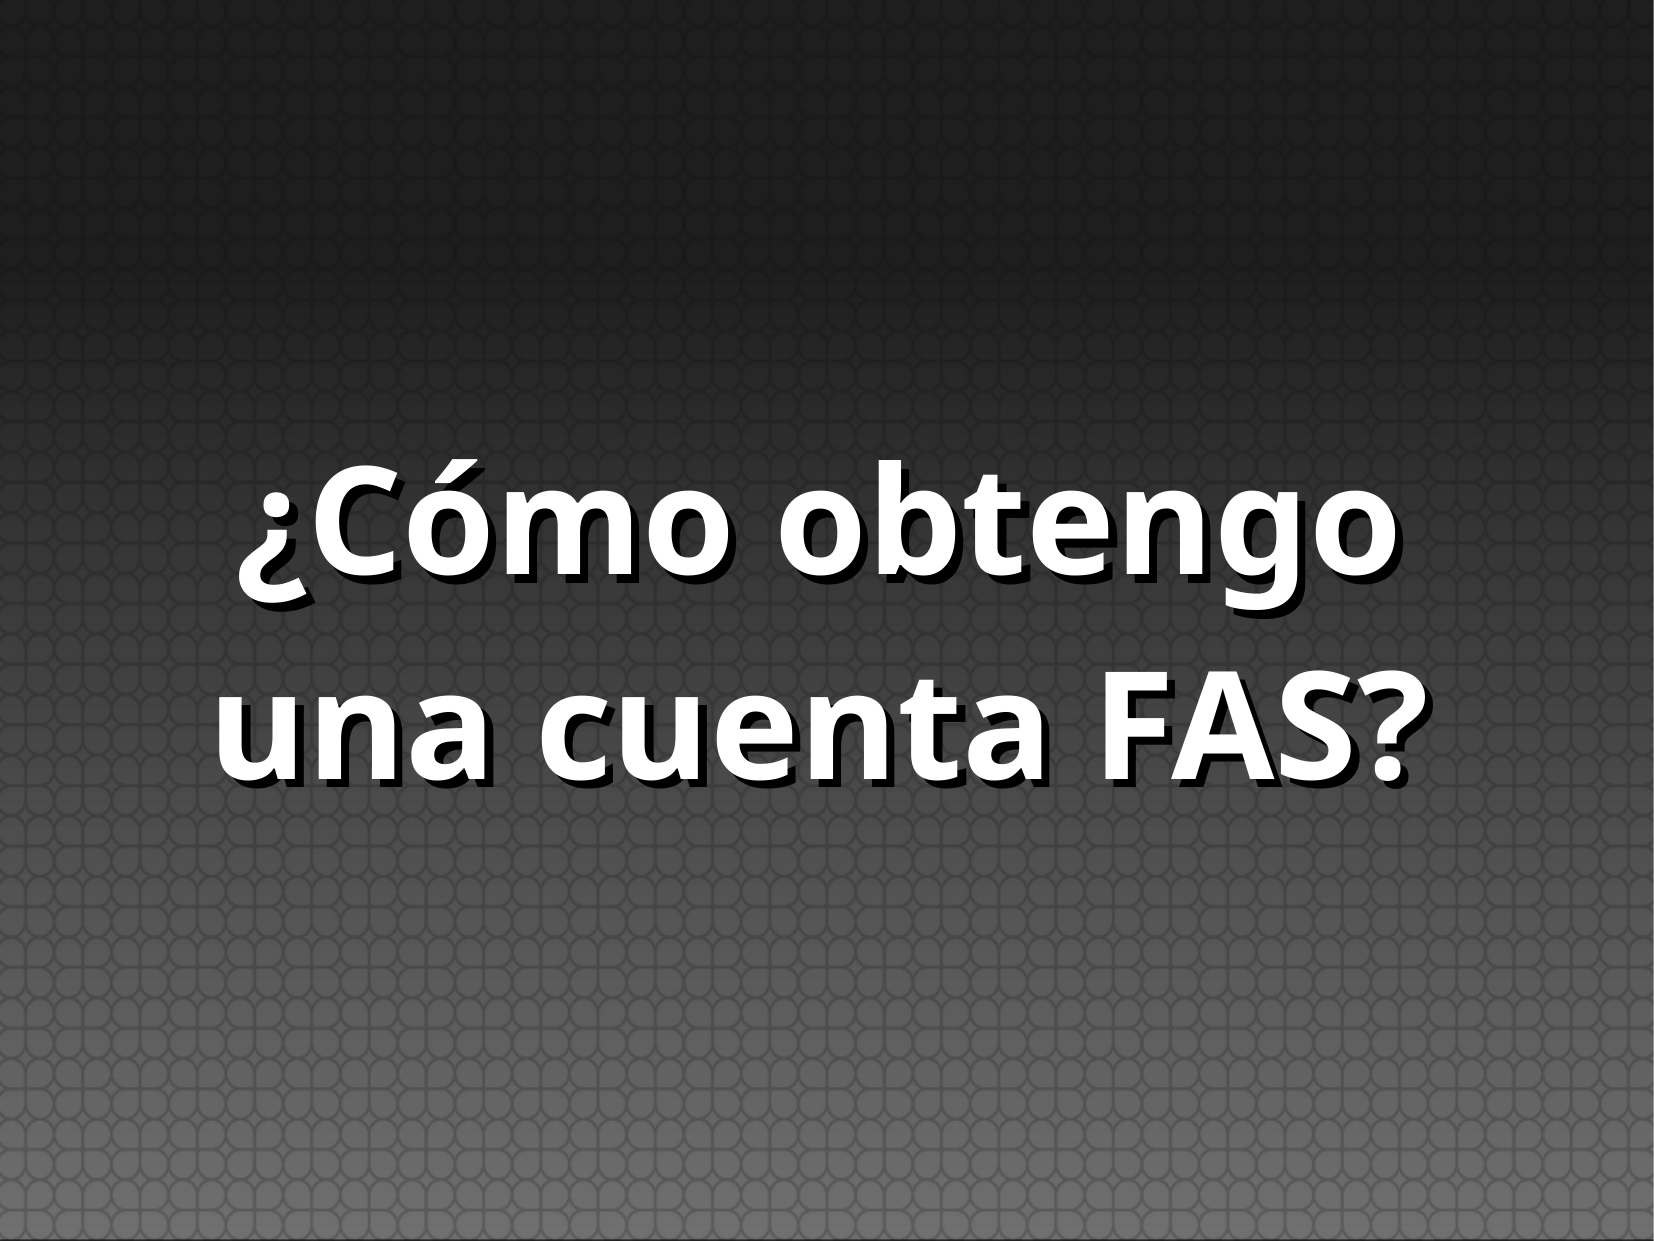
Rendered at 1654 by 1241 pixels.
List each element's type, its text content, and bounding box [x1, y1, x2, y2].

title ¿Cómo obtengo una cuenta FAS? [75, 451, 1564, 787]
picture [0, 0, 1654, 1241]
